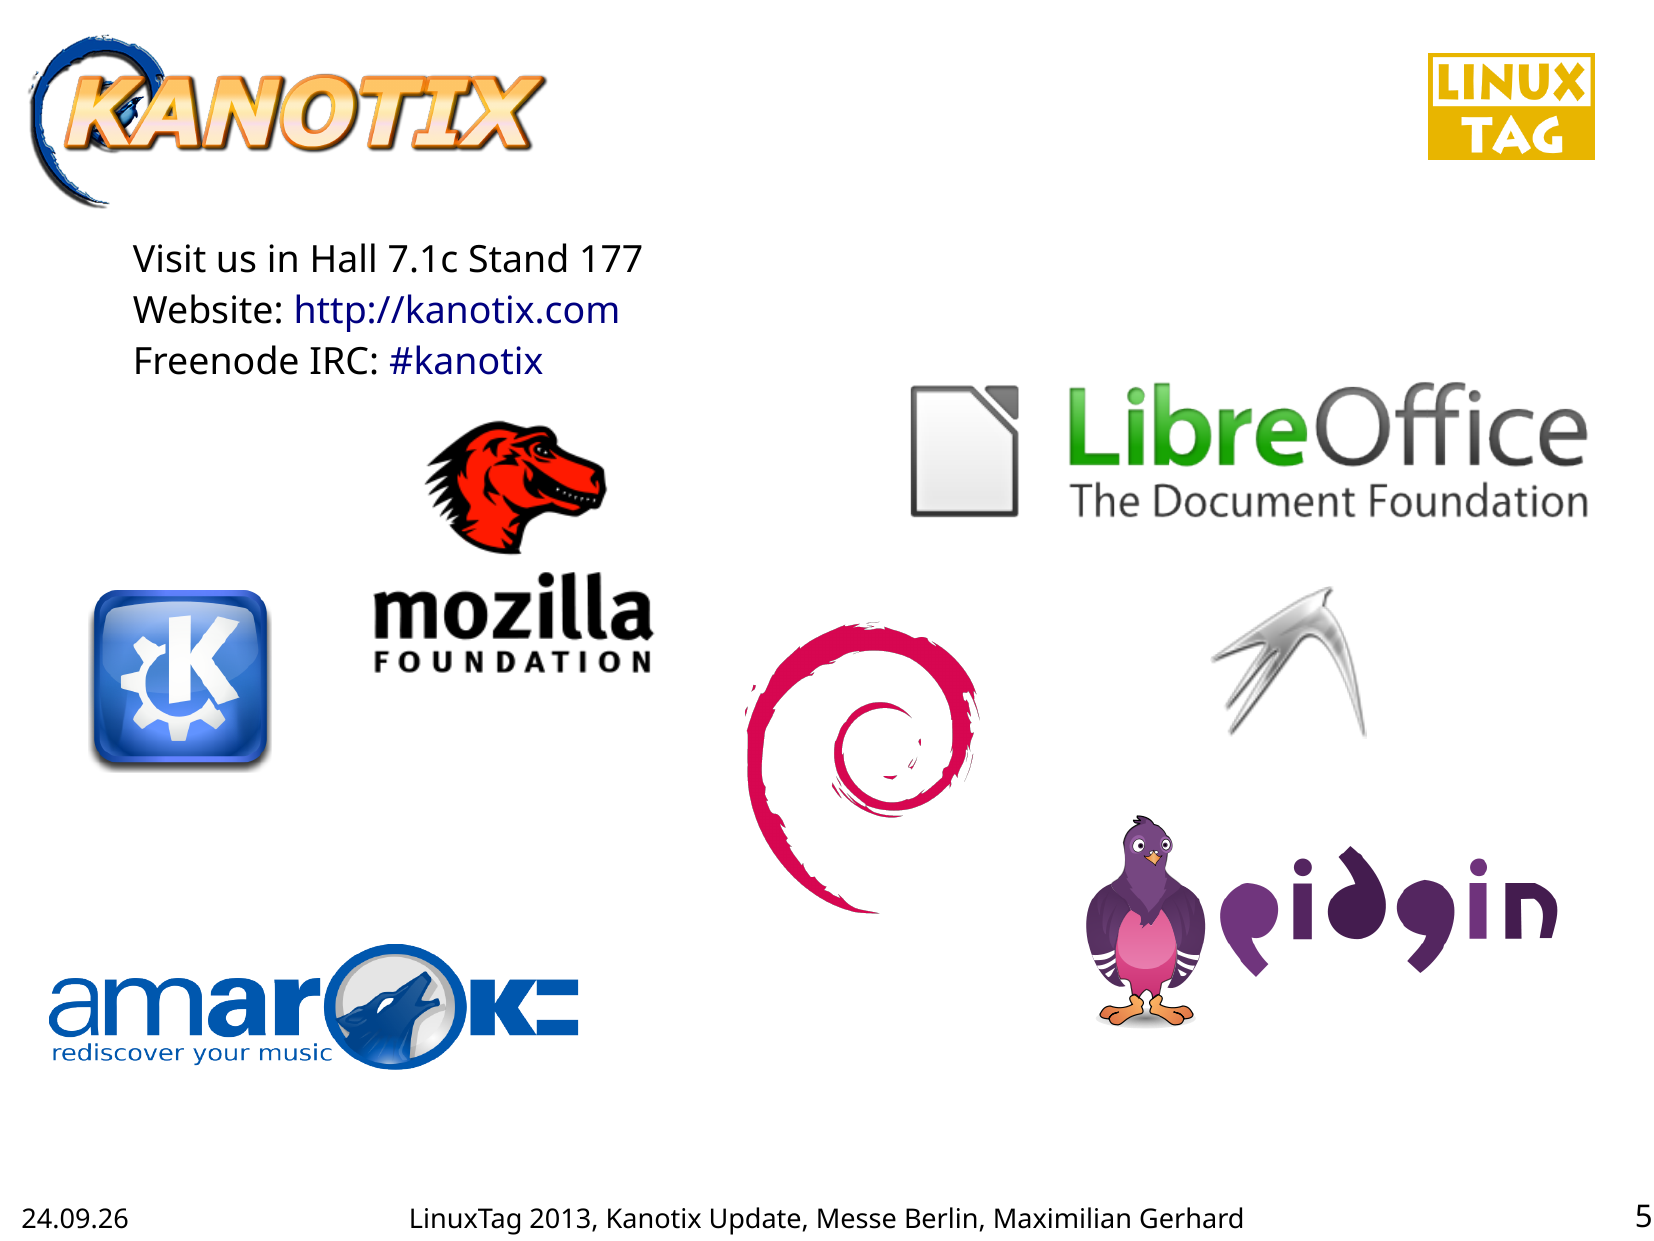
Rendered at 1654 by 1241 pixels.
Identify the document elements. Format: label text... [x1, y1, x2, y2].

picture [49, 944, 579, 1070]
picture [88, 590, 272, 774]
picture [856, 324, 1640, 576]
picture [741, 620, 981, 916]
text_box 25.05.13 [6, 1192, 157, 1239]
text_box <Nummer> [1449, 1186, 1654, 1238]
text_box Visit us in Hall 7.1c Stand 177 Website: http://kanotix.com Freenode IRC: #kanotix [118, 225, 680, 415]
picture [4, 0, 571, 254]
picture [366, 414, 662, 680]
picture [1428, 53, 1595, 161]
text_box LinuxTag 2013, Kanotix Update, Messe Berlin, Maximilian Gerhard [265, 1192, 1388, 1239]
picture [1078, 809, 1566, 1034]
picture [1210, 586, 1367, 739]
